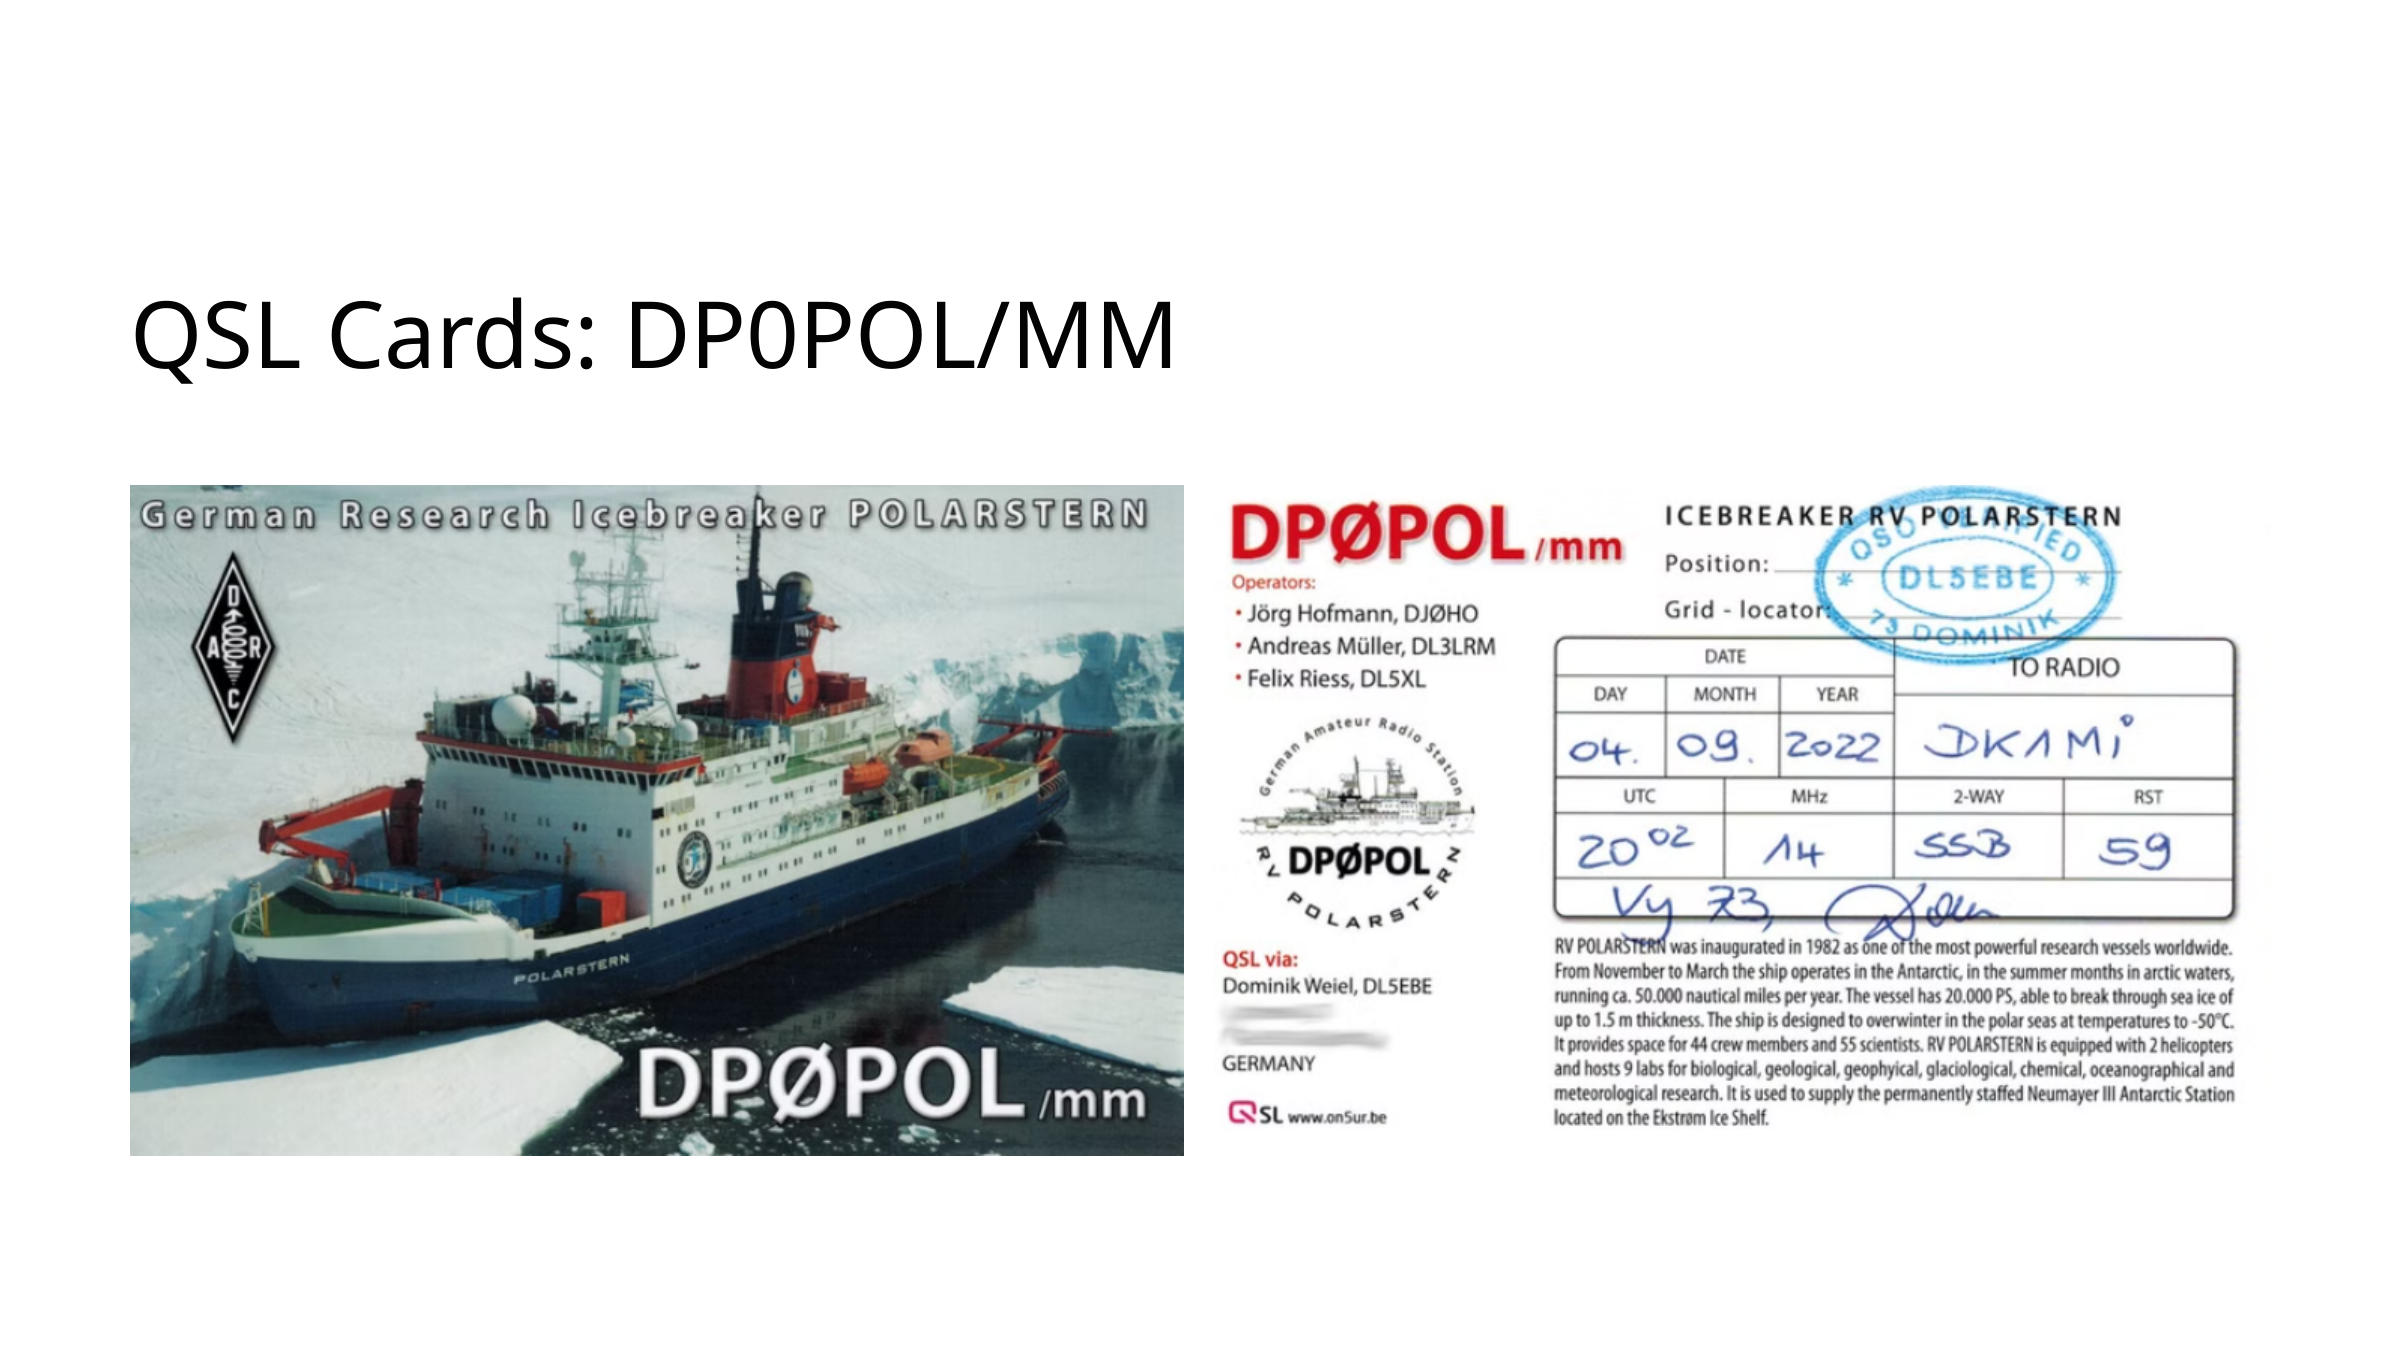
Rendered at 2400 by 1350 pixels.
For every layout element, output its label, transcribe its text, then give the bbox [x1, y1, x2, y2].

text_box QSL Cards: DP0POL/MM [130, 271, 1215, 387]
picture [1213, 485, 2271, 1156]
picture [130, 485, 1184, 1156]
